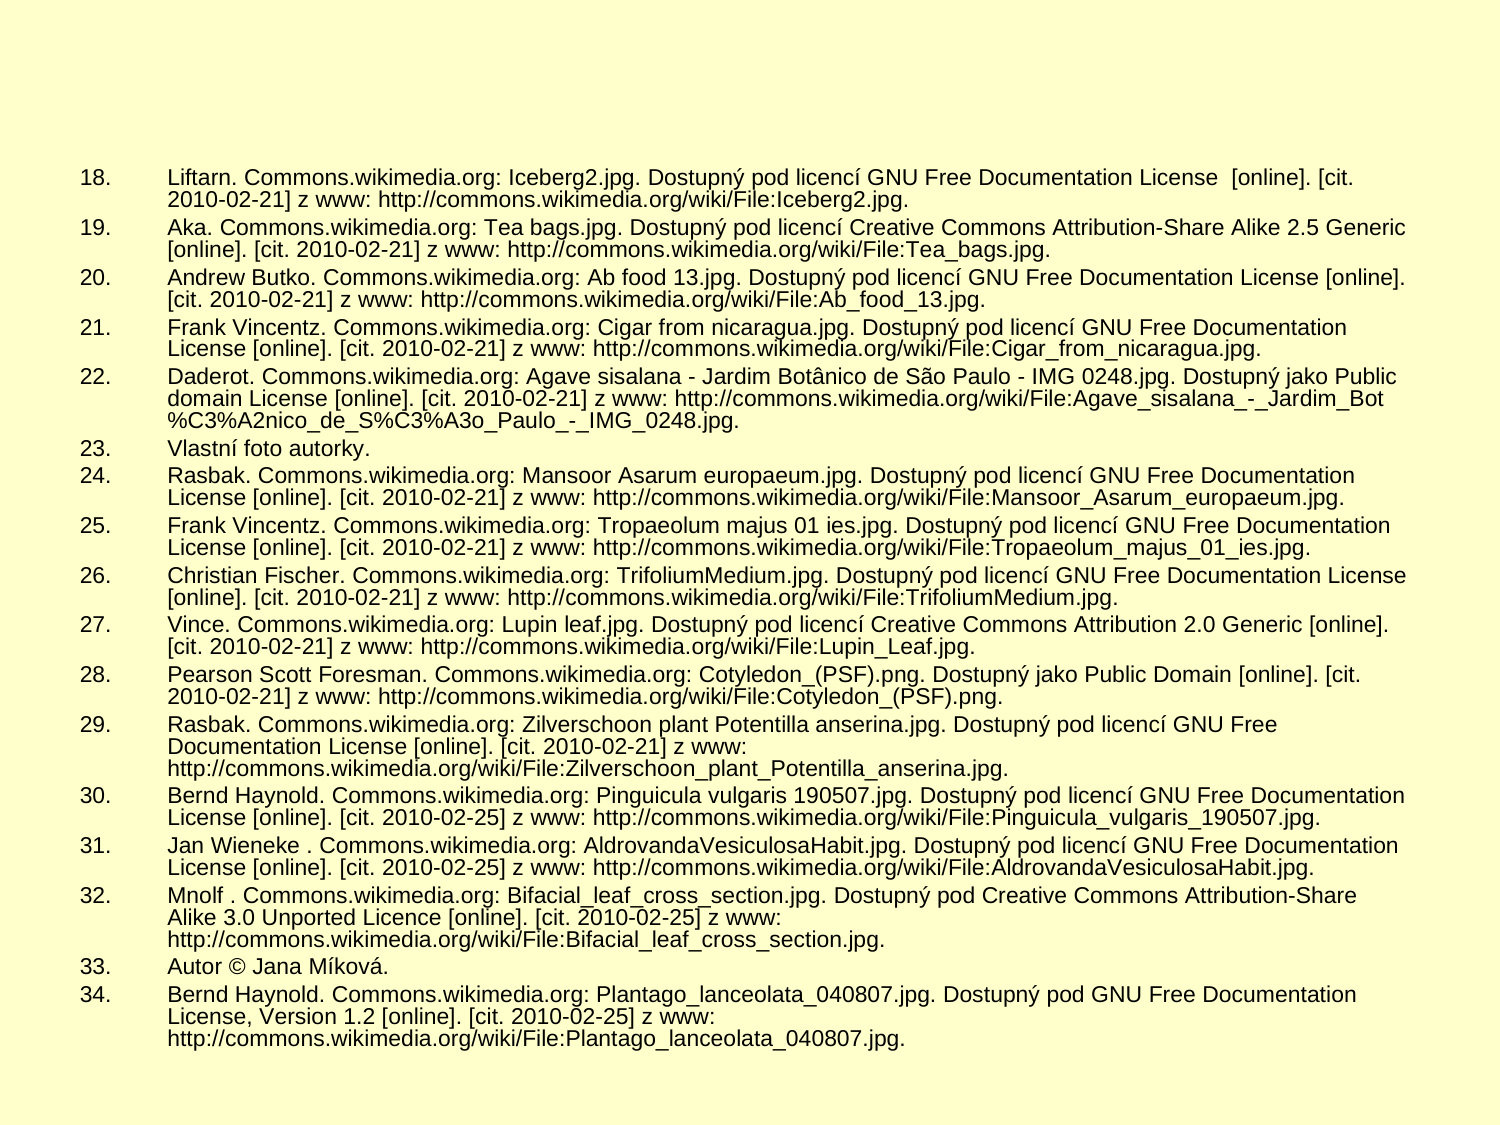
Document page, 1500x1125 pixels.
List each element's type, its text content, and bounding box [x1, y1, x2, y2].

list Liftarn. Commons.wikimedia.org: Iceberg2.jpg. Dostupný pod licencí GNU Free Documentation License [online]. [cit. 2010-02-21] z www: http://commons.wikimedia.org/wiki/File:Iceberg2.jpg. Aka. Commons.wikimedia.org: Tea bags.jpg. Dostupný pod licencí Creative Commons Attribution-Share Alike 2.5 Generic [online]. [cit. 2010-02-21] z www: http://commons.wikimedia.org/wiki/File:Tea_bags.jpg. Andrew Butko. Commons.wikimedia.org: Ab food 13.jpg. Dostupný pod licencí GNU Free Documentation License [online]. [cit. 2010-02-21] z www: http://commons.wikimedia.org/wiki/File:Ab_food_13.jpg. Frank Vincentz. Commons.wikimedia.org: Cigar from nicaragua.jpg. Dostupný pod licencí GNU Free Documentation License [online]. [cit. 2010-02-21] z www: http://commons.wikimedia.org/wiki/File:Cigar_from_nicaragua.jpg. Daderot. Commons.wikimedia.org: Agave sisalana - Jardim Botânico de São Paulo - IMG 0248.jpg. Dostupný jako Public domain License [online]. [cit. 2010-02-21] z www: http://commons.wikimedia.org/wiki/File:Agave_sisalana_-_Jardim_Bot%C3%A2nico_de_S%C3%A3o_Paulo_-_IMG_0248.jpg. Vlastní foto autorky. Rasbak. Commons.wikimedia.org: Mansoor Asarum europaeum.jpg. Dostupný pod licencí GNU Free Documentation License [online]. [cit. 2010-02-21] z www: http://commons.wikimedia.org/wiki/File:Mansoor_Asarum_europaeum.jpg. Frank Vincentz. Commons.wikimedia.org: Tropaeolum majus 01 ies.jpg. Dostupný pod licencí GNU Free Documentation License [online]. [cit. 2010-02-21] z www: http://commons.wikimedia.org/wiki/File:Tropaeolum_majus_01_ies.jpg. Christian Fischer. Commons.wikimedia.org: TrifoliumMedium.jpg. Dostupný pod licencí GNU Free Documentation License [online]. [cit. 2010-02-21] z www: http://commons.wikimedia.org/wiki/File:TrifoliumMedium.jpg. Vince. Commons.wikimedia.org: Lupin leaf.jpg. Dostupný pod licencí Creative Commons Attribution 2.0 Generic [online]. [cit. 2010-02-21] z www: http://commons.wikimedia.org/wiki/File:Lupin_Leaf.jpg. Pearson Scott Foresman. Commons.wikimedia.org: Cotyledon_(PSF).png. Dostupný jako Public Domain [online]. [cit. 2010-02-21] z www: http://commons.wikimedia.org/wiki/File:Cotyledon_(PSF).png. Rasbak. Commons.wikimedia.org: Zilverschoon plant Potentilla anserina.jpg. Dostupný pod licencí GNU Free Documentation License [online]. [cit. 2010-02-21] z www: http://commons.wikimedia.org/wiki/File:Zilverschoon_plant_Potentilla_anserina.jpg. Bernd Haynold. Commons.wikimedia.org: Pinguicula vulgaris 190507.jpg. Dostupný pod licencí GNU Free Documentation License [online]. [cit. 2010-02-25] z www: http://commons.wikimedia.org/wiki/File:Pinguicula_vulgaris_190507.jpg. Jan Wieneke . Commons.wikimedia.org: AldrovandaVesiculosaHabit.jpg. Dostupný pod licencí GNU Free Documentation License [online]. [cit. 2010-02-25] z www: http://commons.wikimedia.org/wiki/File:AldrovandaVesiculosaHabit.jpg. Mnolf . Commons.wikimedia.org: Bifacial_leaf_cross_section.jpg. Dostupný pod Creative Commons Attribution-Share Alike 3.0 Unported Licence [online]. [cit. 2010-02-25] z www: http://commons.wikimedia.org/wiki/File:Bifacial_leaf_cross_section.jpg. Autor © Jana Míková. 34. Bernd Haynold. Commons.wikimedia.org: Plantago_lanceolata_040807.jpg. Dostupný pod GNU Free Documentation License, Version 1.2 [online]. [cit. 2010-02-25] z www: http://commons.wikimedia.org/wiki/File:Plantago_lanceolata_040807.jpg. [64, 160, 1426, 1125]
